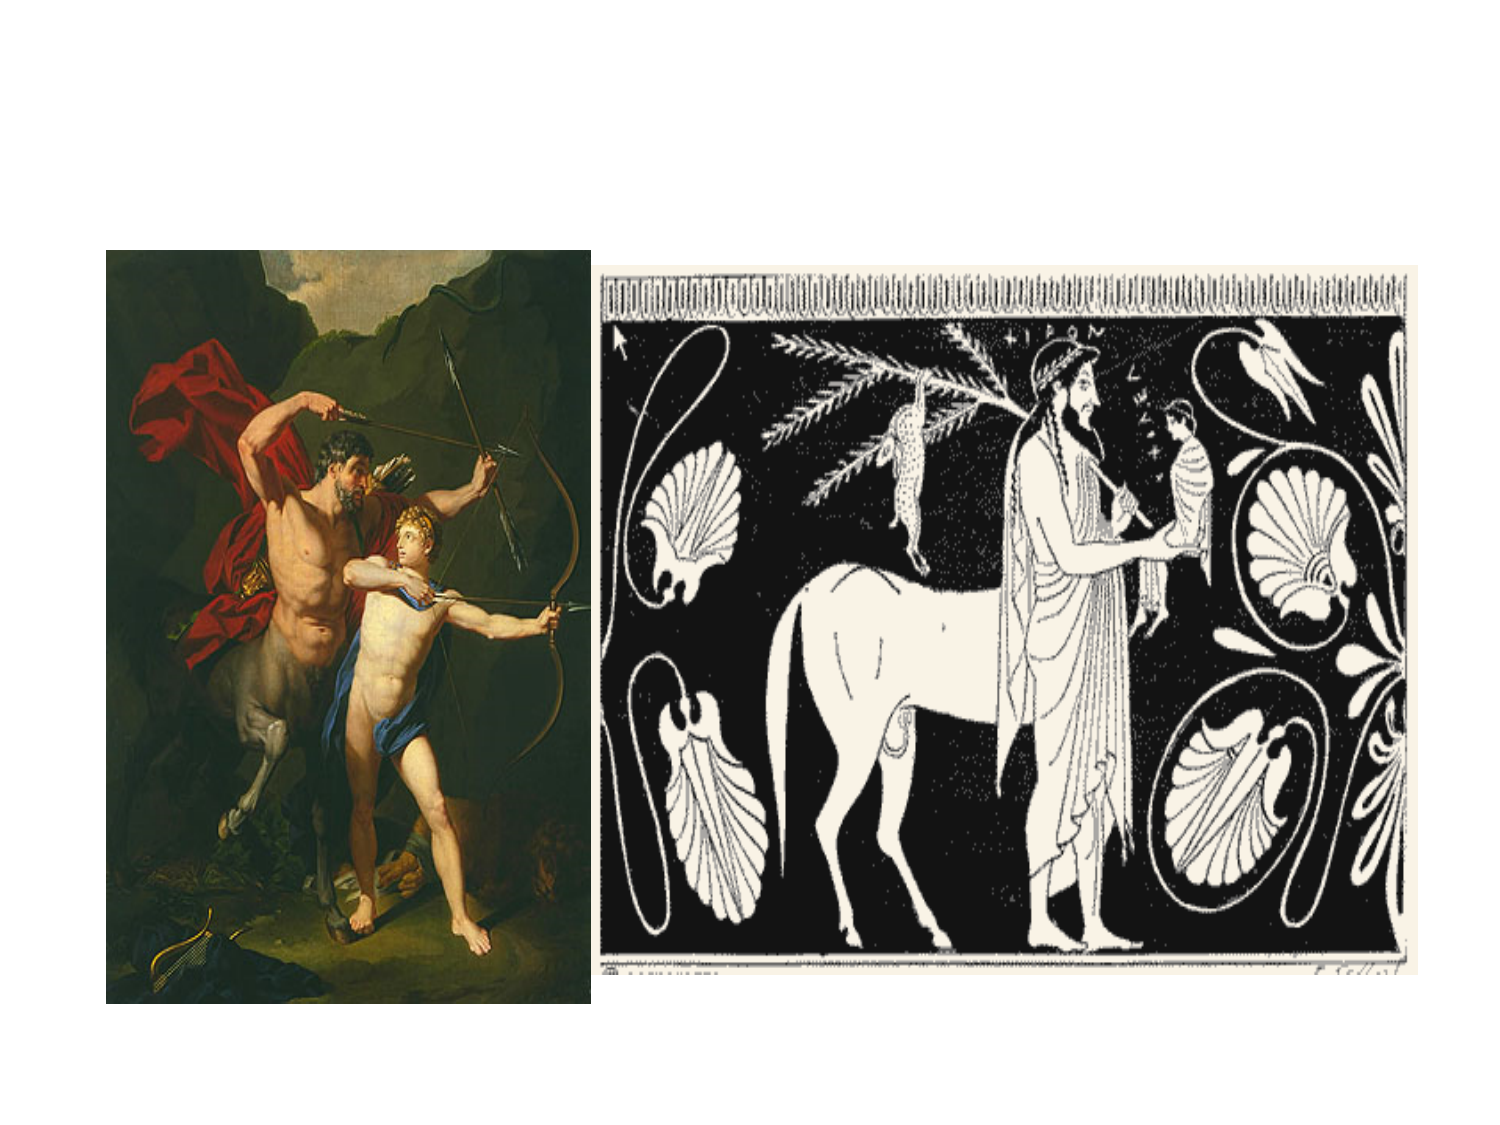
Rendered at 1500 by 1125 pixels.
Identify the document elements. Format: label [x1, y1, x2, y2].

picture [106, 250, 1418, 1004]
title [75, 21, 1425, 1063]
